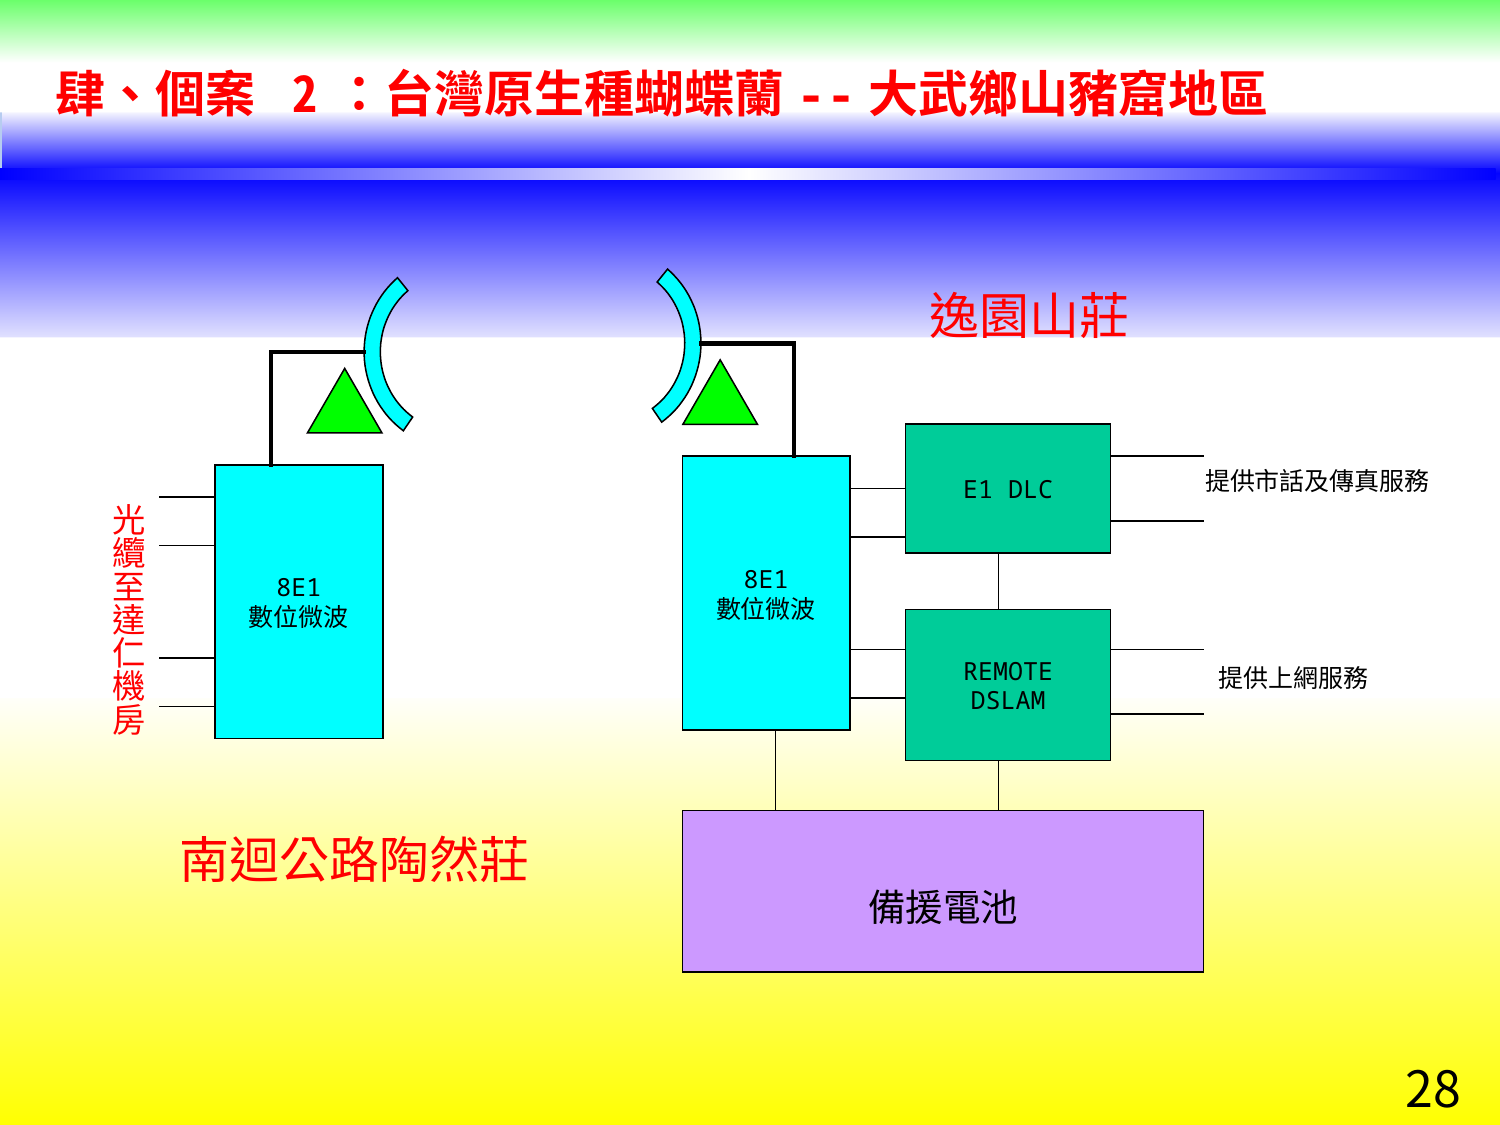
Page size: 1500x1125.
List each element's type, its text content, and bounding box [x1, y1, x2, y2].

text_box [364, 277, 413, 431]
text_box E1 DLC [905, 424, 1111, 553]
text_box 南迴公路陶然莊 [117, 820, 592, 897]
text_box [682, 359, 758, 425]
text_box [652, 269, 701, 423]
text_box [307, 368, 382, 433]
text_box 8E1 數位微波 [682, 456, 850, 731]
text_box 8E1 數位微波 [215, 464, 383, 739]
text_box 逸園山莊 [828, 277, 1269, 353]
text_box 光纜至達仁機房 [85, 488, 186, 761]
table_cell C [1392, 168, 1396, 180]
text_box 提供上網服務 [1203, 625, 1424, 731]
text_box 提供市話及傳真服務 [1190, 397, 1500, 534]
text_box REMOTE DSLAM [905, 609, 1111, 761]
text_box 肆、個案 2：台灣原生種蝴蝶蘭--大武鄉山豬窟地區 [41, 54, 1500, 131]
text_box 備援電池 [682, 810, 1204, 972]
